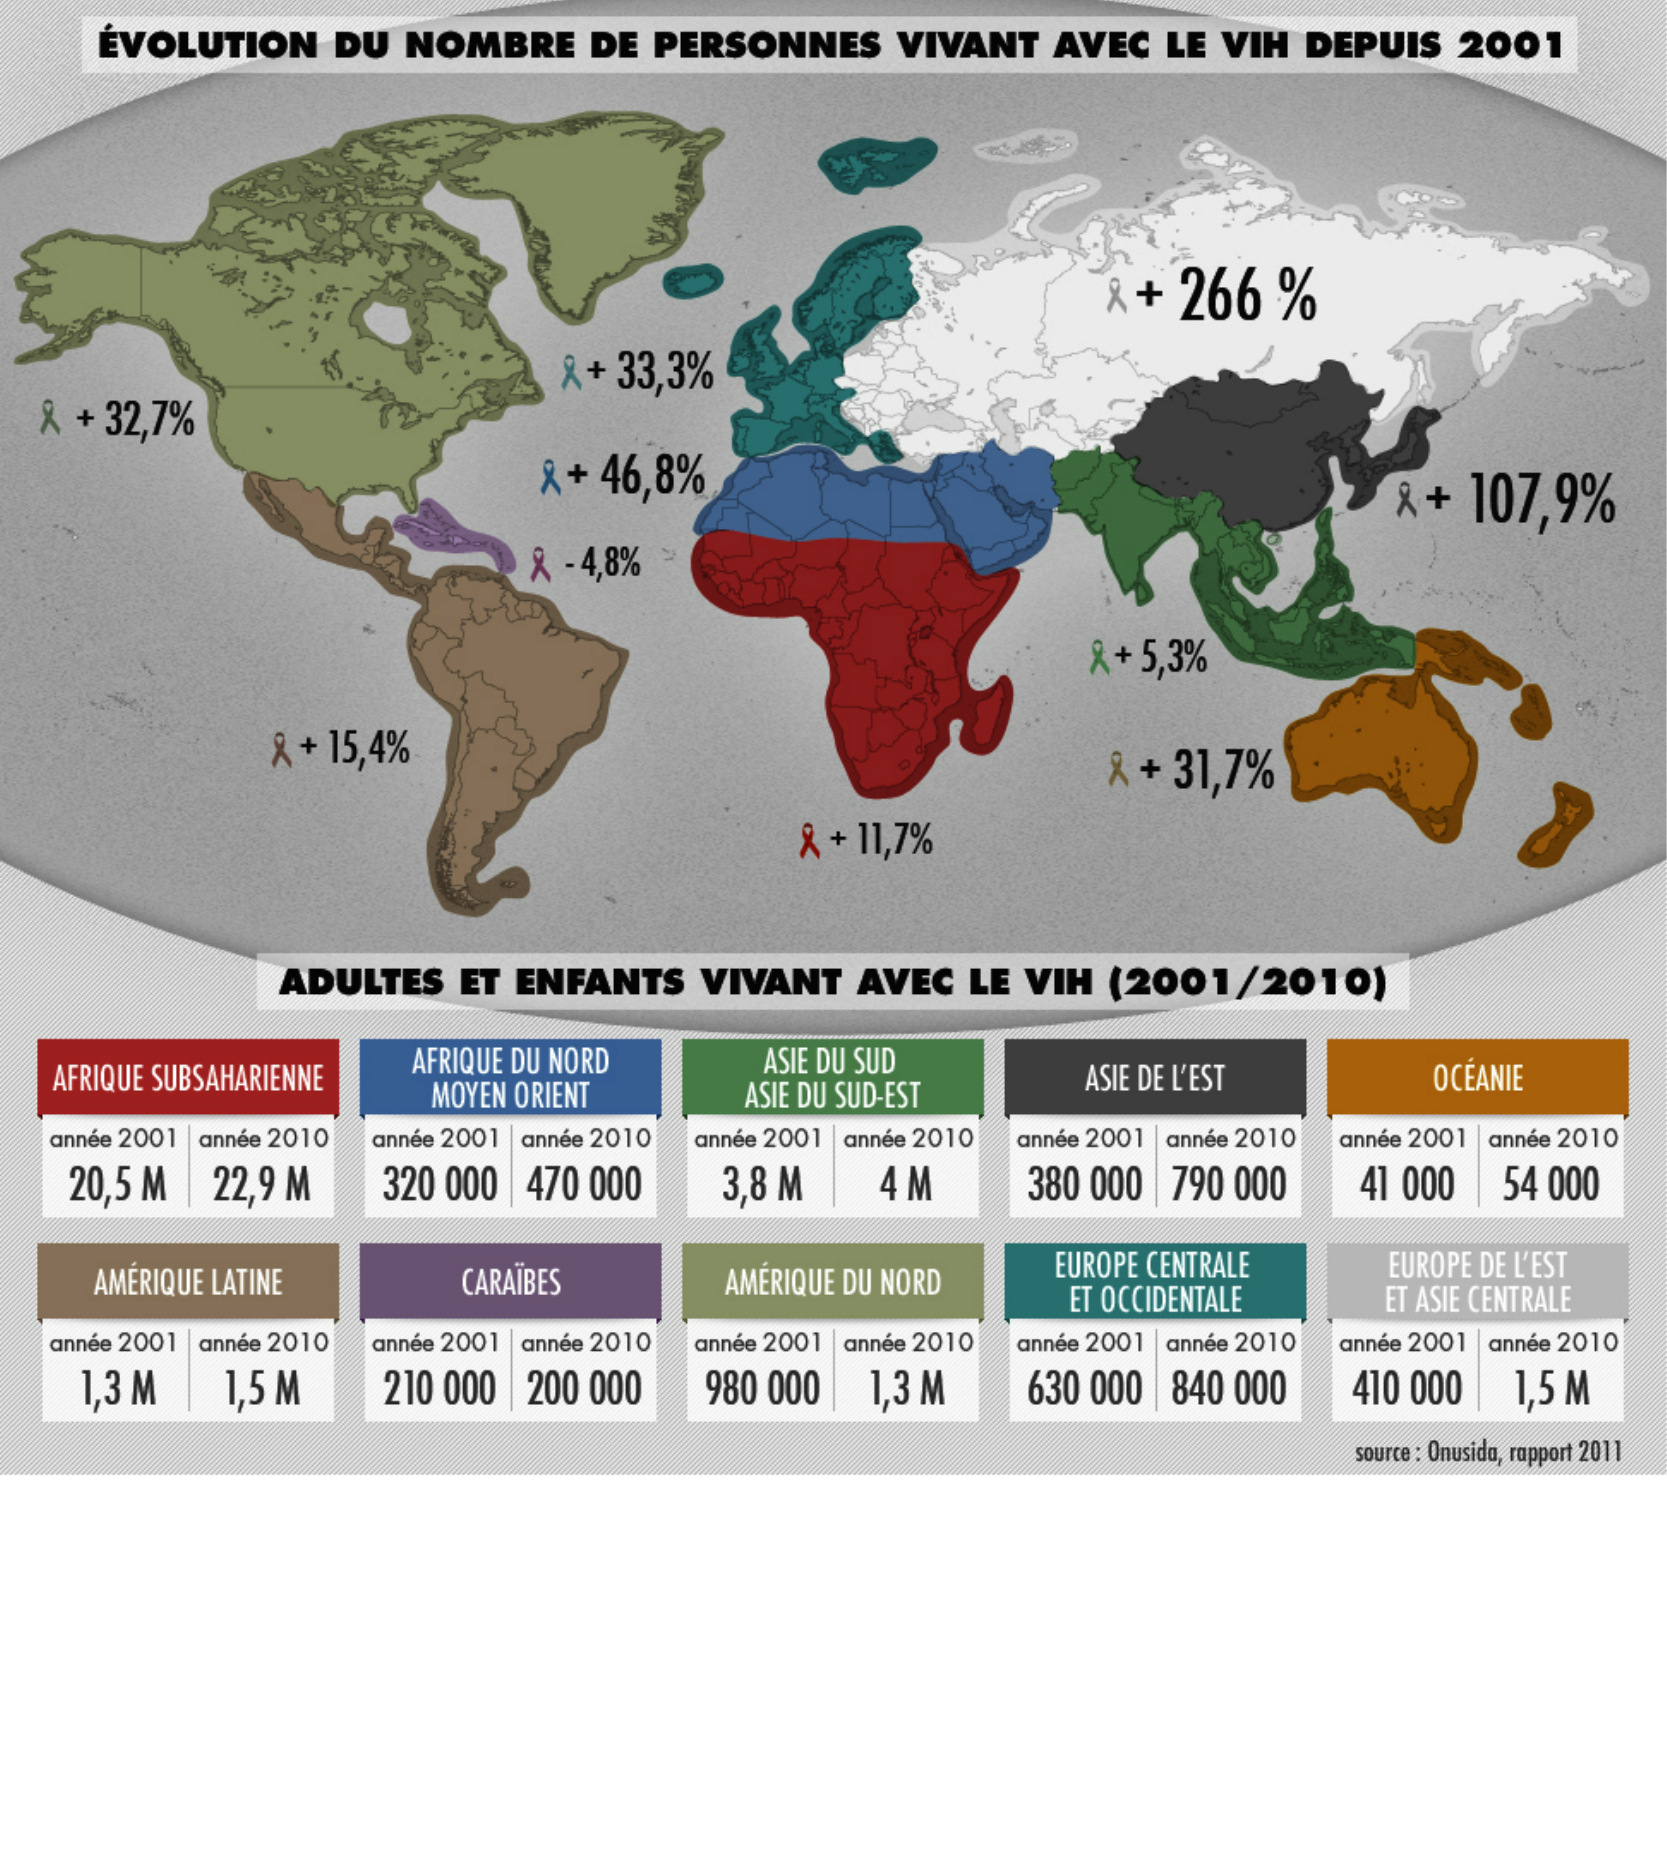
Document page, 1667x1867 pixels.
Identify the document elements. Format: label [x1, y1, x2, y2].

picture [0, 0, 1667, 1482]
